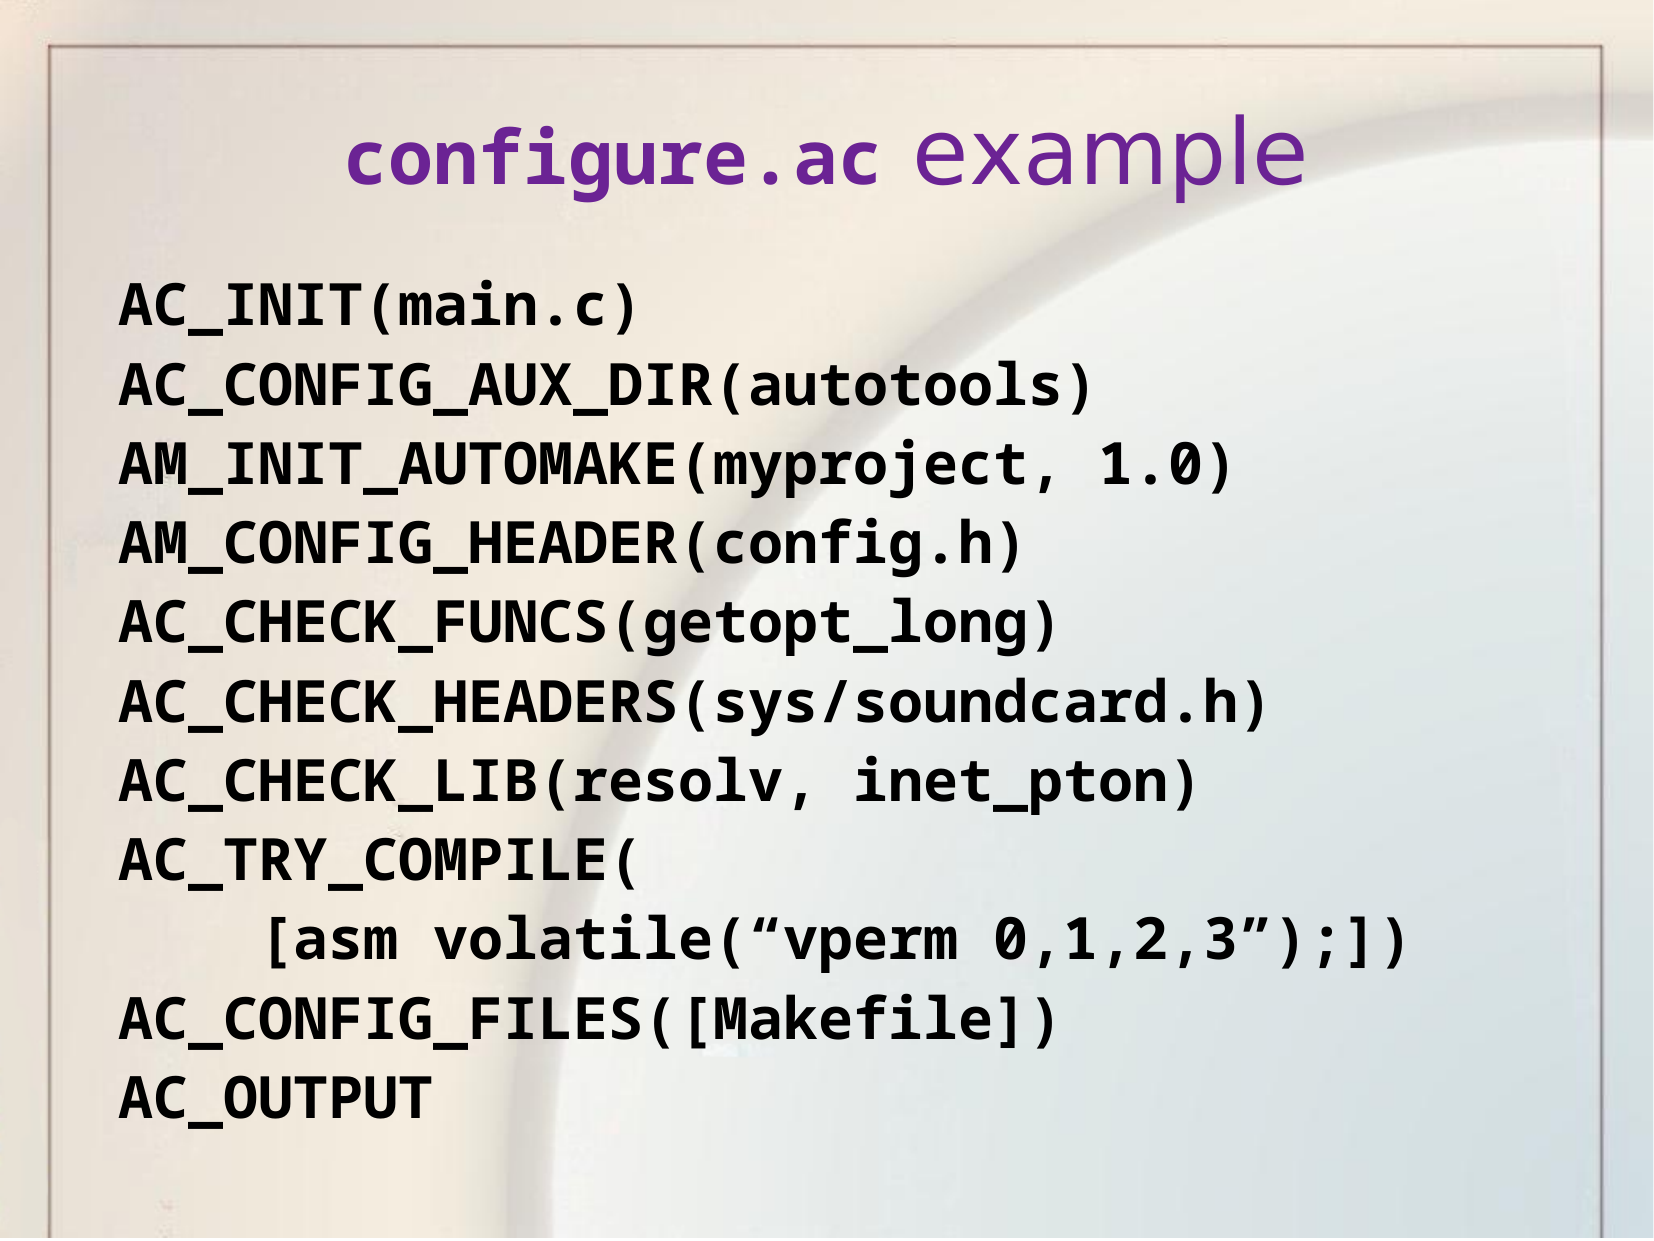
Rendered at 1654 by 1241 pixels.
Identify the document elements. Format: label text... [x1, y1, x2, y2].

picture [0, 0, 1654, 1238]
subtitle AC_INIT(main.c) AC_CONFIG_AUX_DIR(autotools) AM_INIT_AUTOMAKE(myproject, 1.0) AM_CONFIG_HEADER(config.h) AC_CHECK_FUNCS(getopt_long) AC_CHECK_HEADERS(sys/soundcard.h) AC_CHECK_LIB(resolv, inet_pton) AC_TRY_COMPILE( [asm volatile(“vperm 0,1,2,3”);]) AC_CONFIG_FILES([Makefile]) AC_OUTPUT [82, 212, 1571, 1187]
title configure.ac example [82, 49, 1571, 212]
